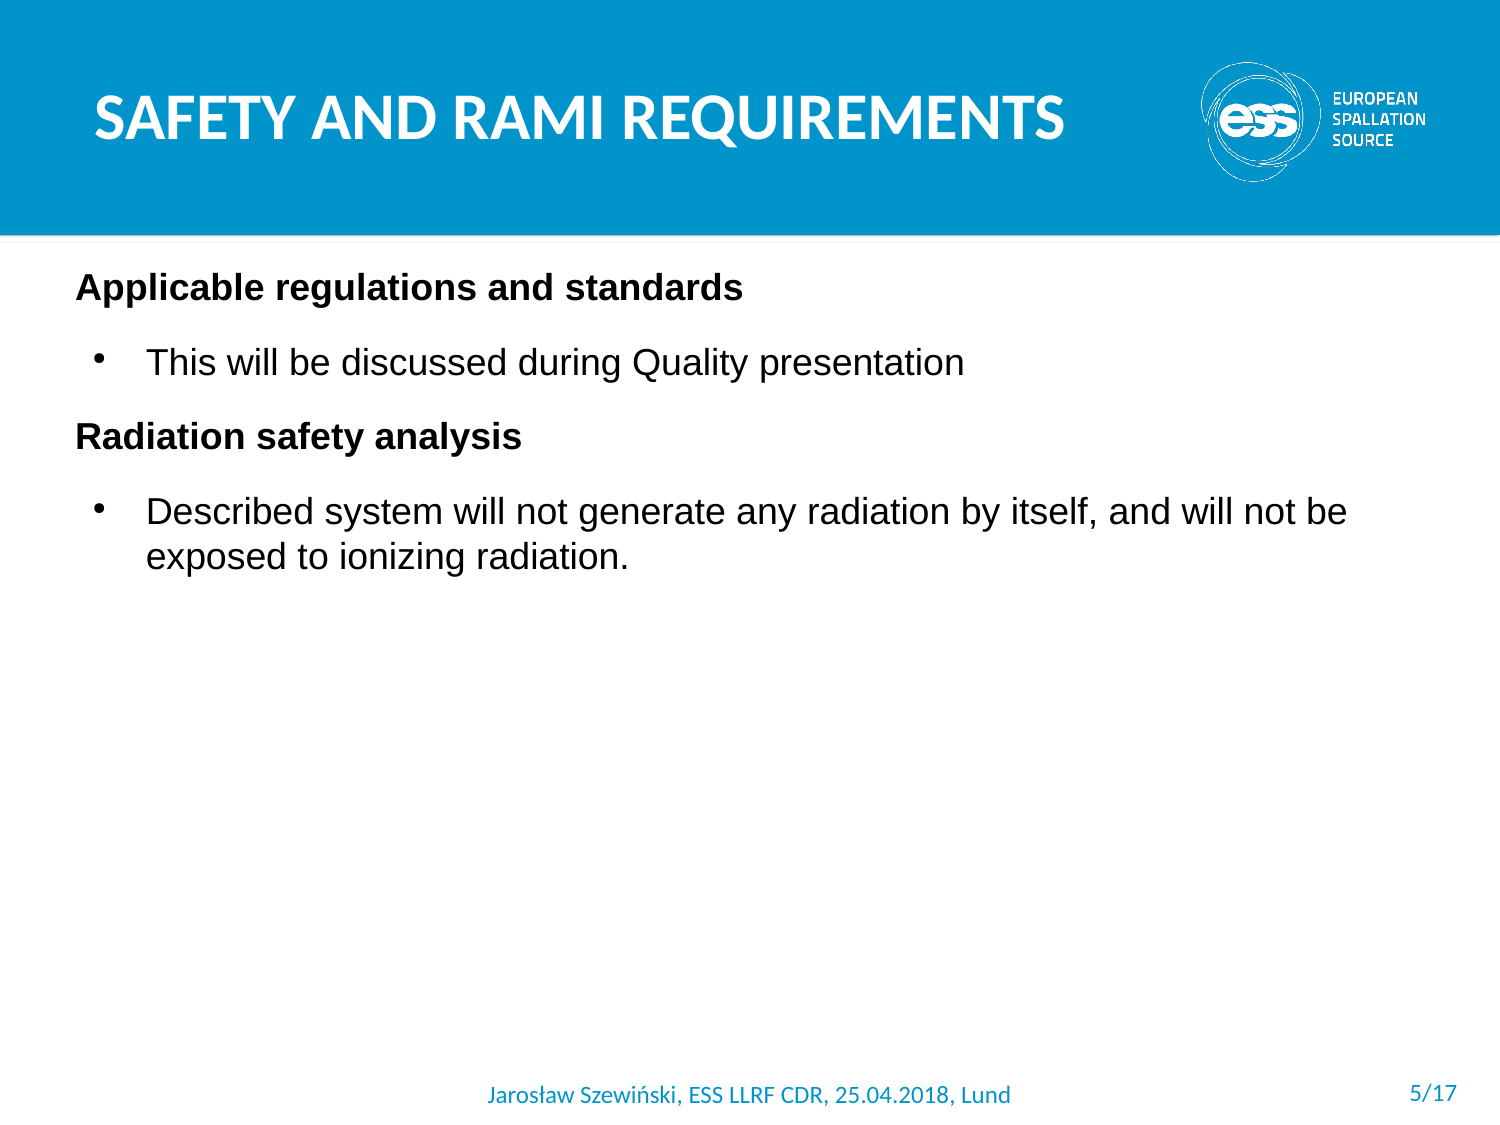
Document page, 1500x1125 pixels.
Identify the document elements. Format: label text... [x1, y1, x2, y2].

picture [1388, 93, 1394, 104]
list Applicable regulations and standards This will be discussed during Quality presentation Radiation safety analysis Described system will not generate any radiation by itself, and will not be exposed to ionizing radiation. [75, 263, 1399, 1057]
picture [1377, 93, 1385, 104]
text_box SAFETY AND RAMI REQUIREMENTS [94, 19, 1373, 207]
picture [1381, 119, 1389, 124]
picture [1386, 134, 1392, 146]
picture [1408, 93, 1412, 104]
text_box Jarosław Szewiński, ESS LLRF CDR, 25.04.2018, Lund [11, 1073, 1489, 1114]
